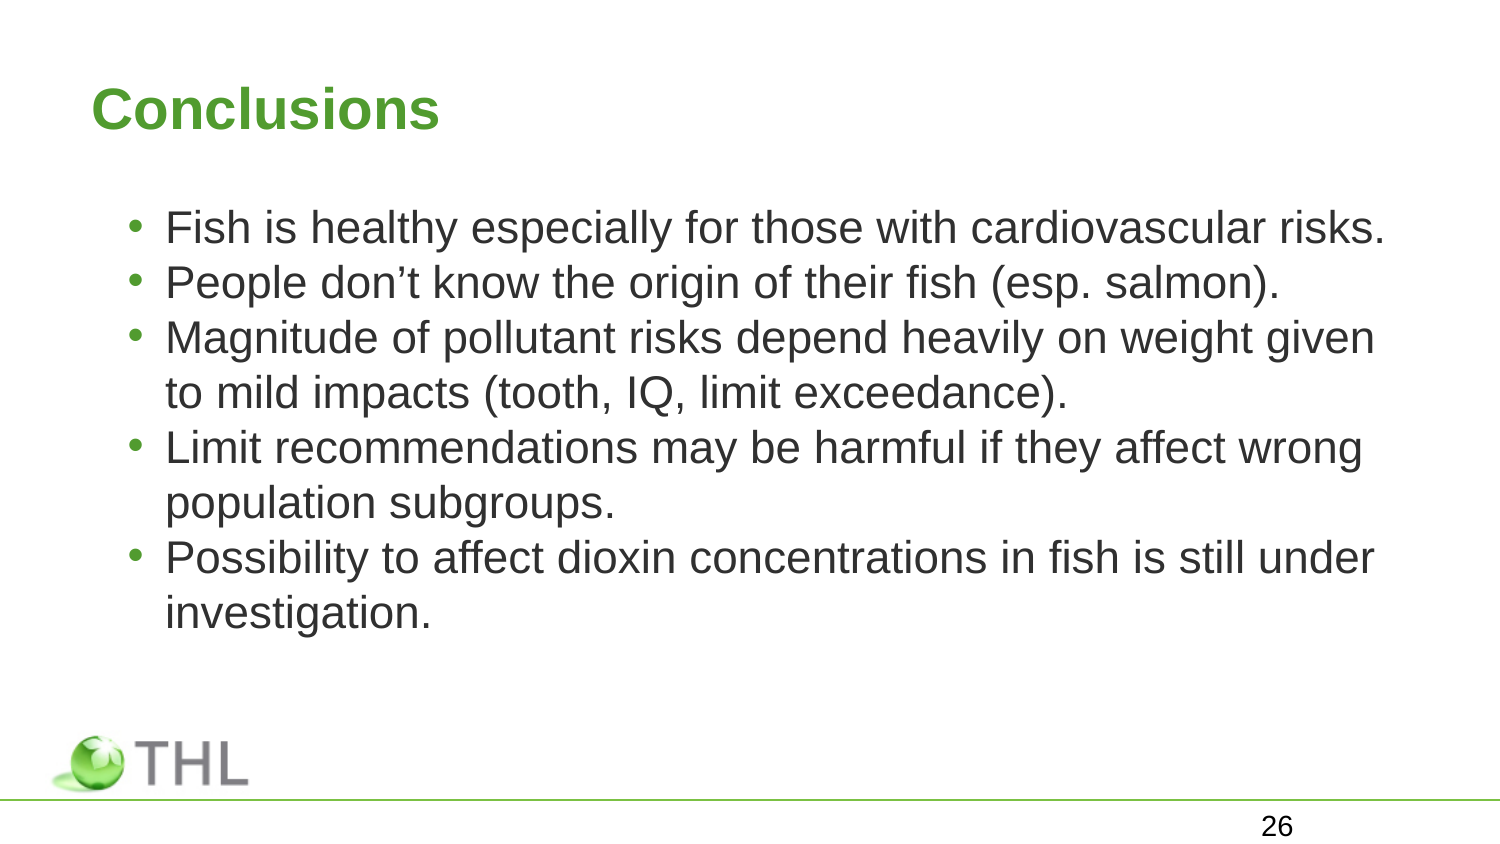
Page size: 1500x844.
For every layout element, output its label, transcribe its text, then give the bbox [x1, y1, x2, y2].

list Fish is healthy especially for those with cardiovascular risks. People don’t know the origin of their fish (esp. salmon). Magnitude of pollutant risks depend heavily on weight given to mild impacts (tooth, IQ, limit exceedance). Limit recommendations may be harmful if they affect wrong population subgroups. Possibility to affect dioxin concentrations in fish is still under investigation. [75, 182, 1424, 724]
slide_number <numero> [1246, 811, 1424, 839]
picture [24, 719, 275, 799]
title Conclusions [76, 32, 1424, 156]
